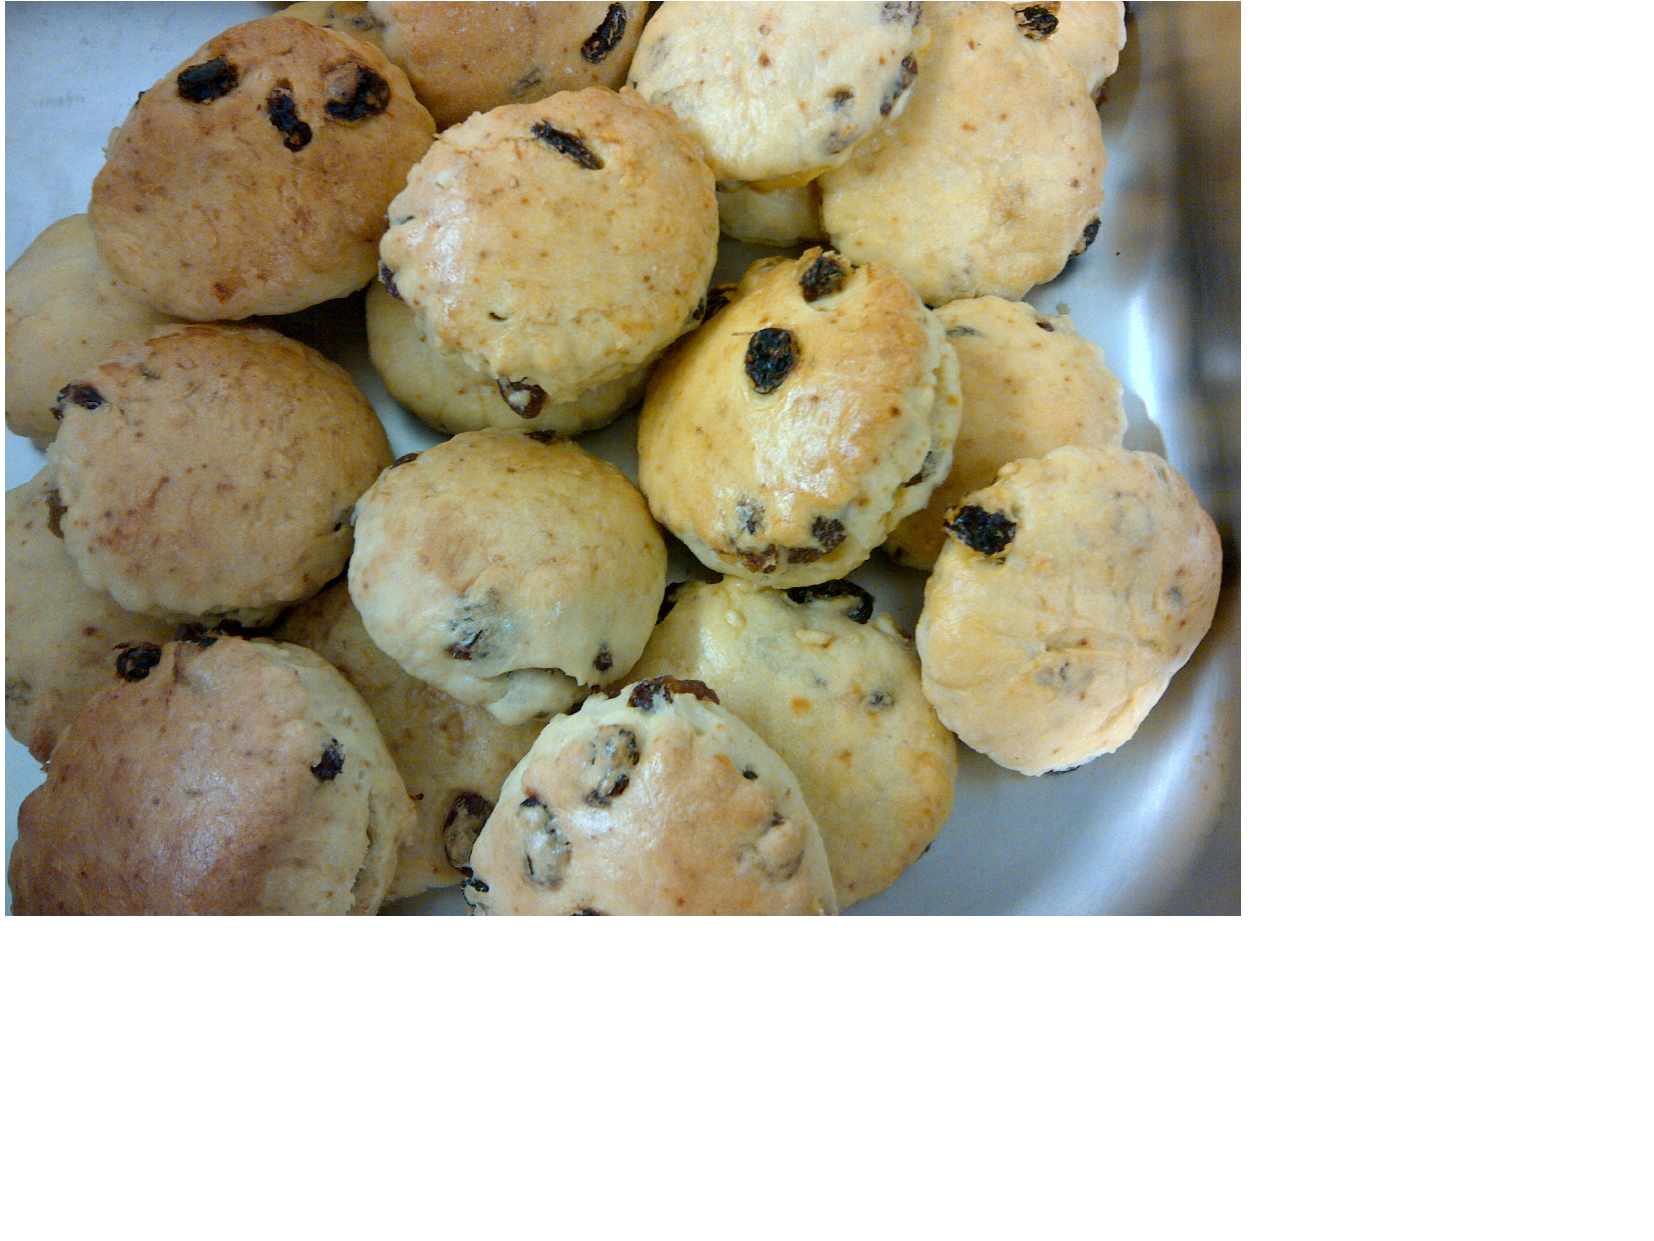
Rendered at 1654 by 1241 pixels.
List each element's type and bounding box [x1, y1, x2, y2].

picture [5, 1, 1241, 916]
